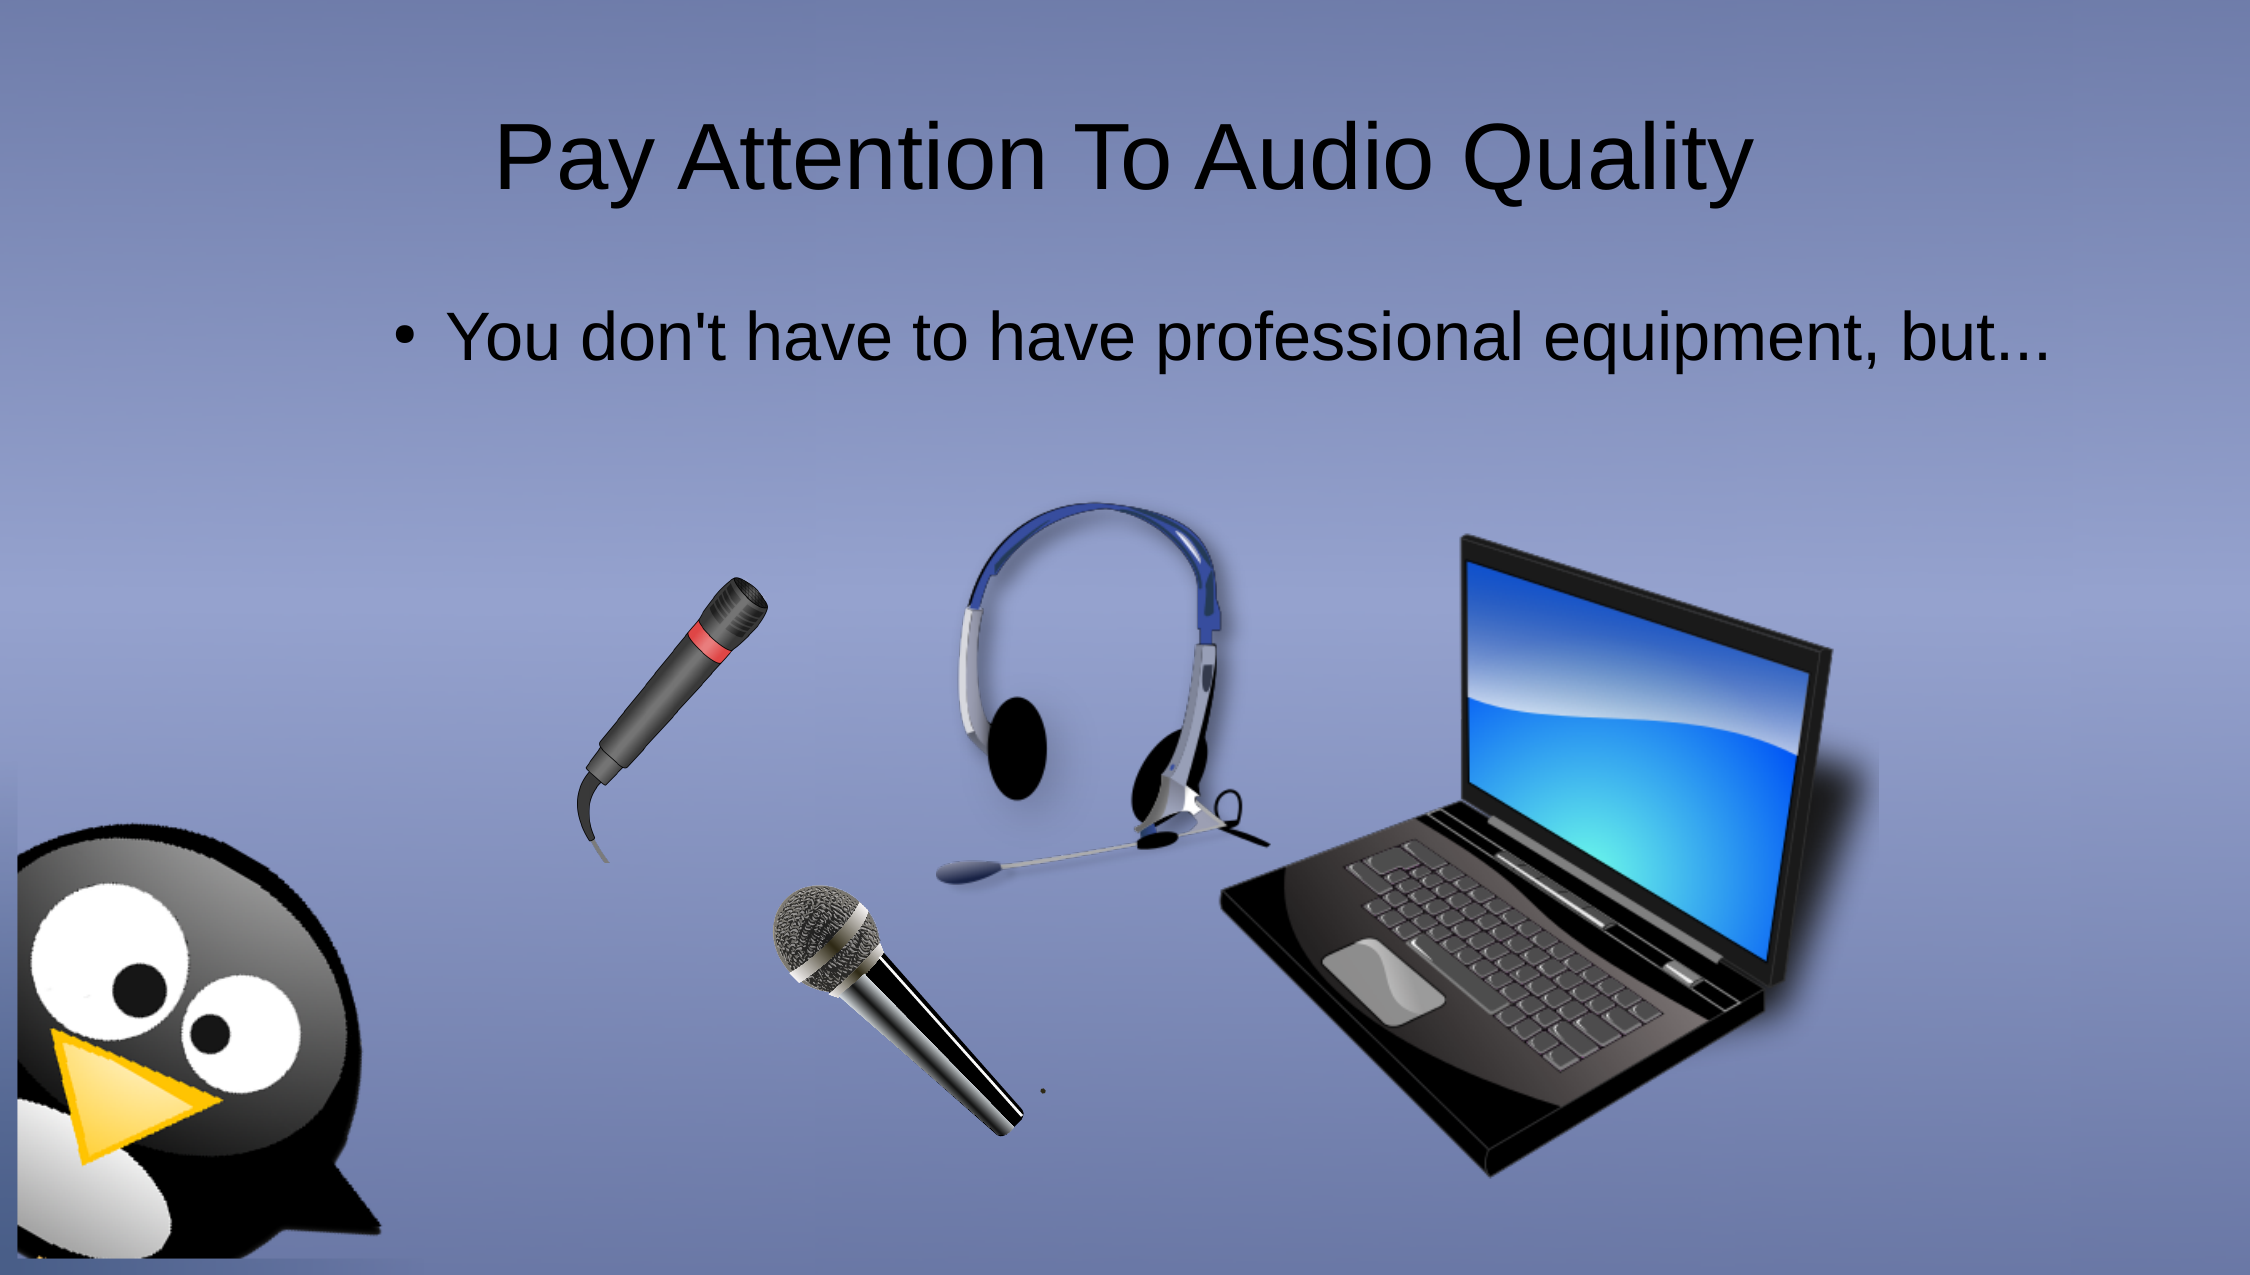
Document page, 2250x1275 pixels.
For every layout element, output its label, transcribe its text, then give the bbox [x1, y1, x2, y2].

title Pay Attention To Audio Quality [112, 50, 2138, 264]
picture [0, 0, 2250, 1275]
list You don't have to have professional equipment, but... [375, 298, 2138, 1140]
